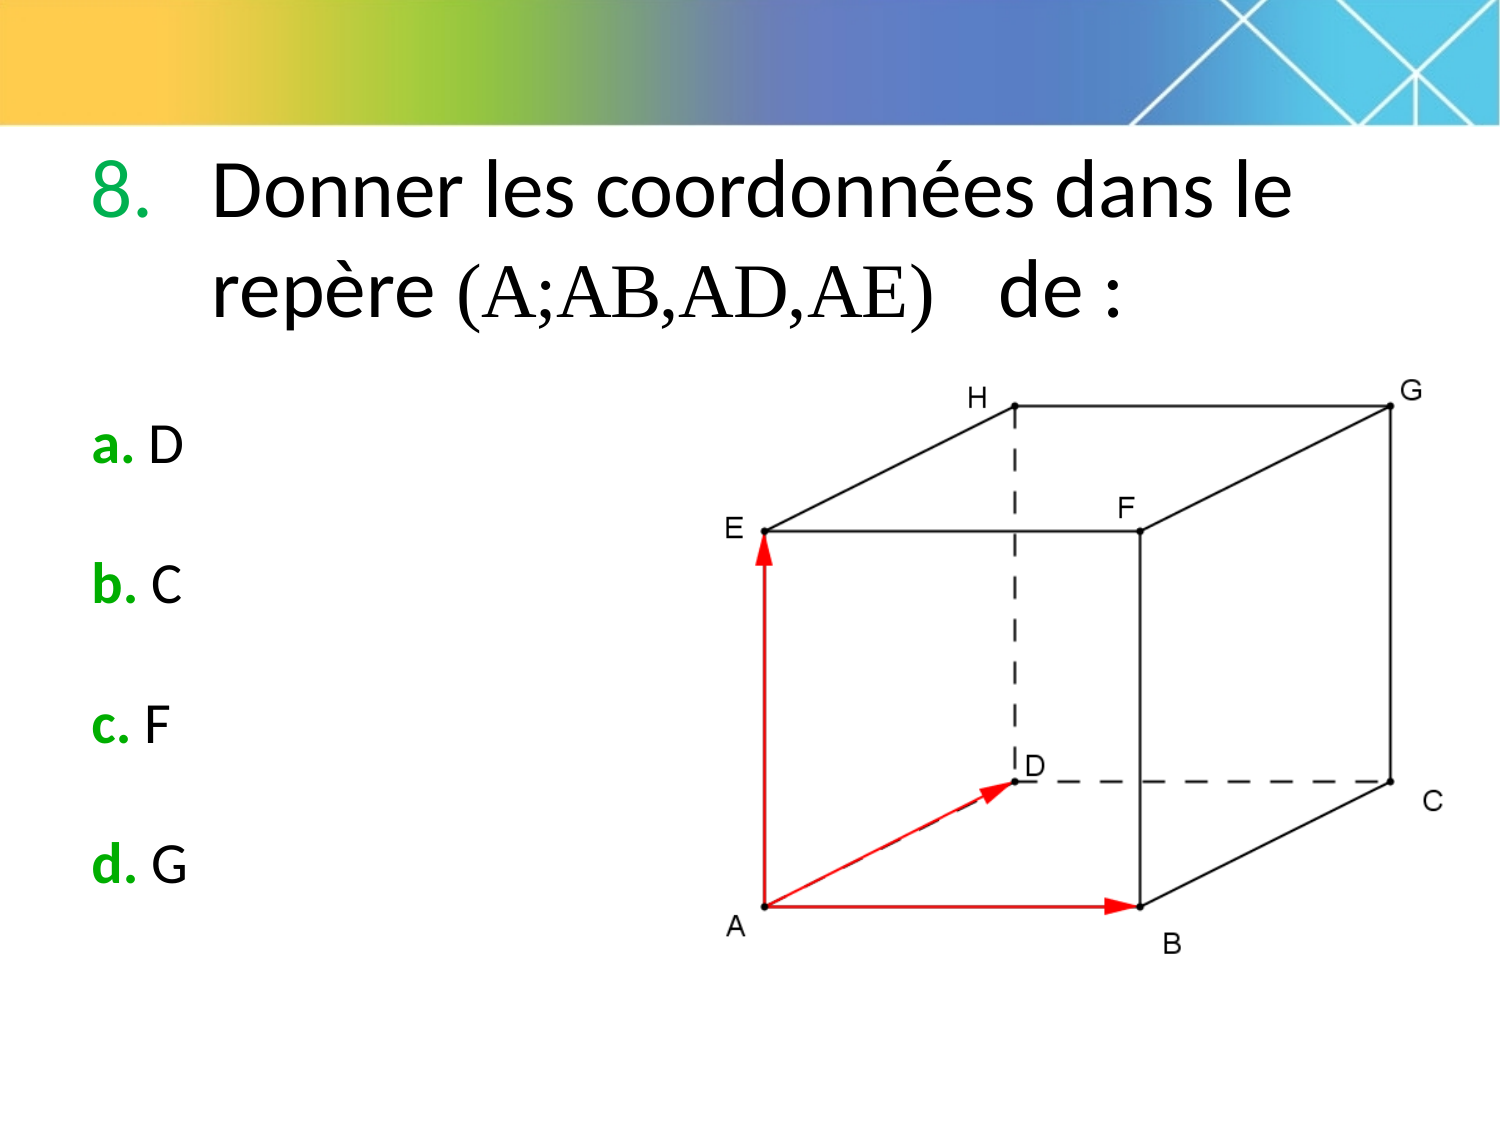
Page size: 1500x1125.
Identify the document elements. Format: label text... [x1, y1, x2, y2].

picture [714, 363, 1455, 974]
picture [0, 0, 1500, 127]
chart [447, 234, 949, 351]
text_box a. D b. C c. F d. G [76, 397, 538, 903]
title Donner les coordonnées dans le repère de : [75, 126, 1500, 342]
